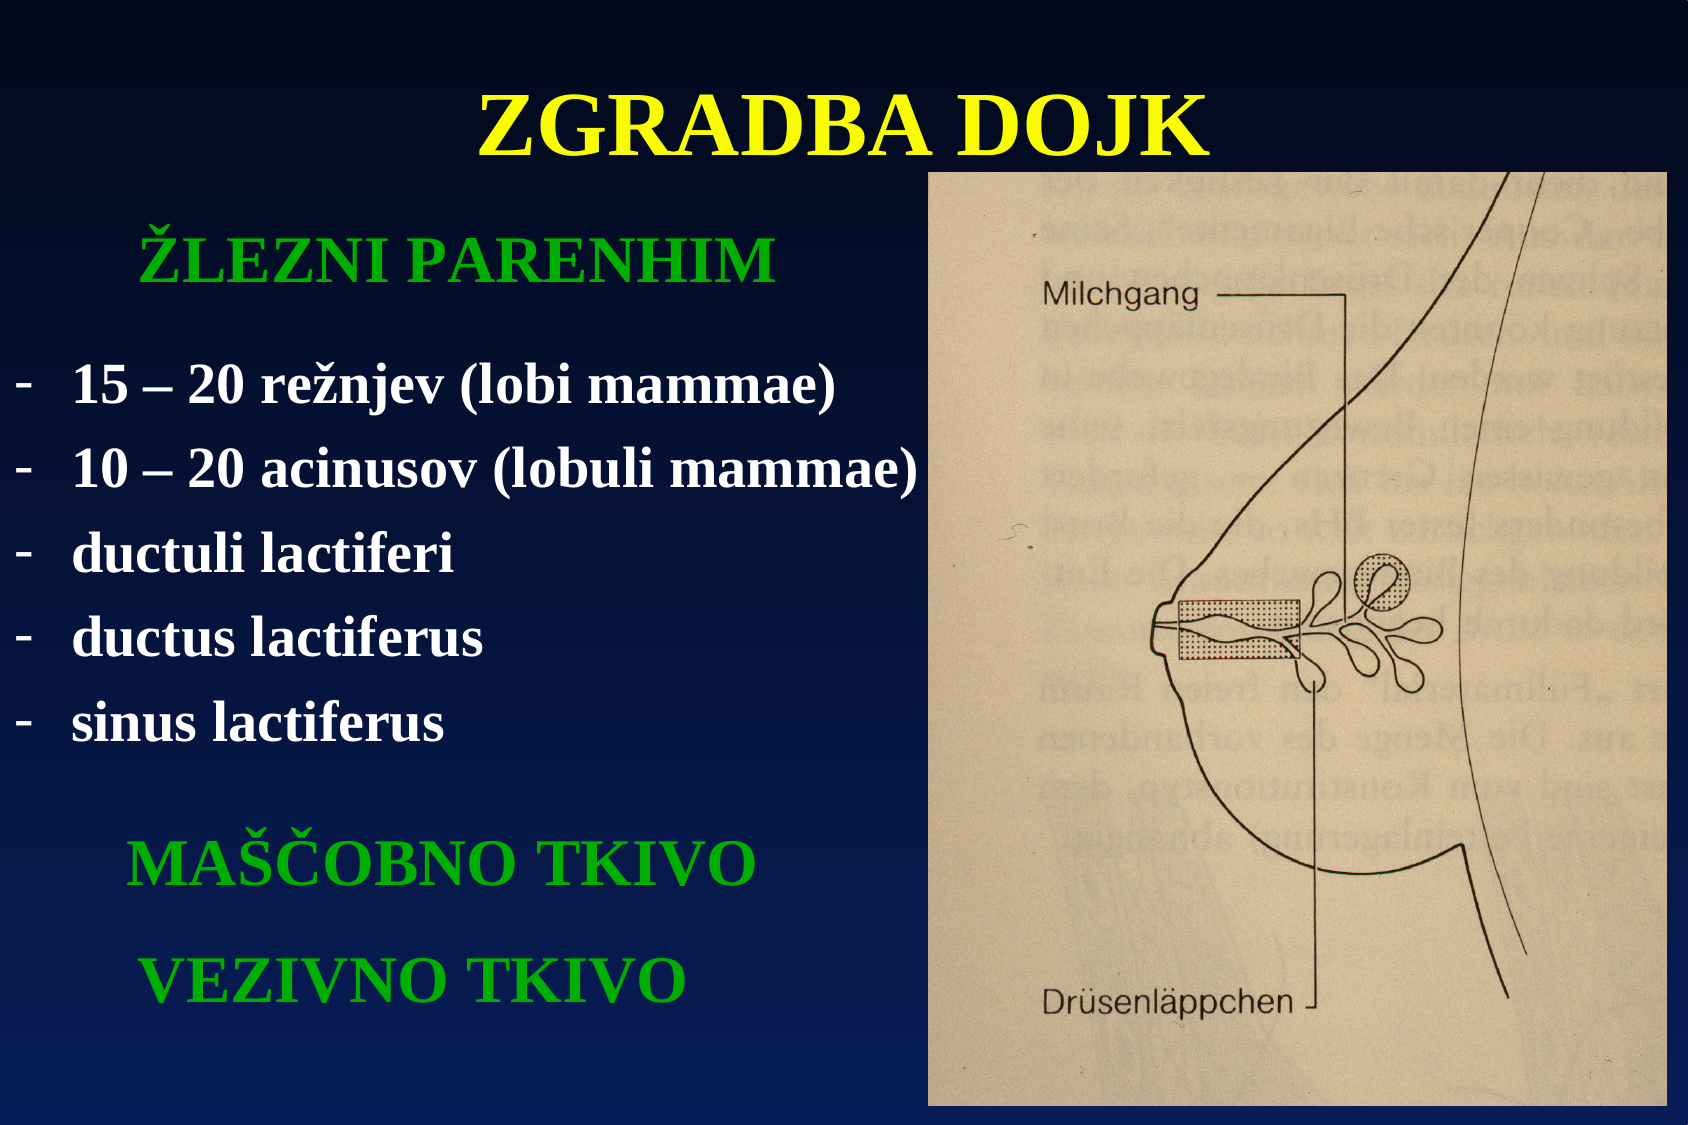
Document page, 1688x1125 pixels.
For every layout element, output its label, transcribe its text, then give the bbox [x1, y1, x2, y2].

picture [928, 172, 1667, 1106]
text_box ŽLEZNI PARENHIM [123, 207, 793, 304]
list 15 – 20 režnjev (lobi mammae) 10 – 20 acinusov (lobuli mammae) ductuli lactiferi ductus lactiferus sinus lactiferus [0, 338, 928, 1014]
text_box MAŠČOBNO TKIVO [111, 810, 774, 907]
title ZGRADBA DOJK [0, 0, 1688, 238]
text_box VEZIVNO TKIVO [123, 928, 705, 1025]
